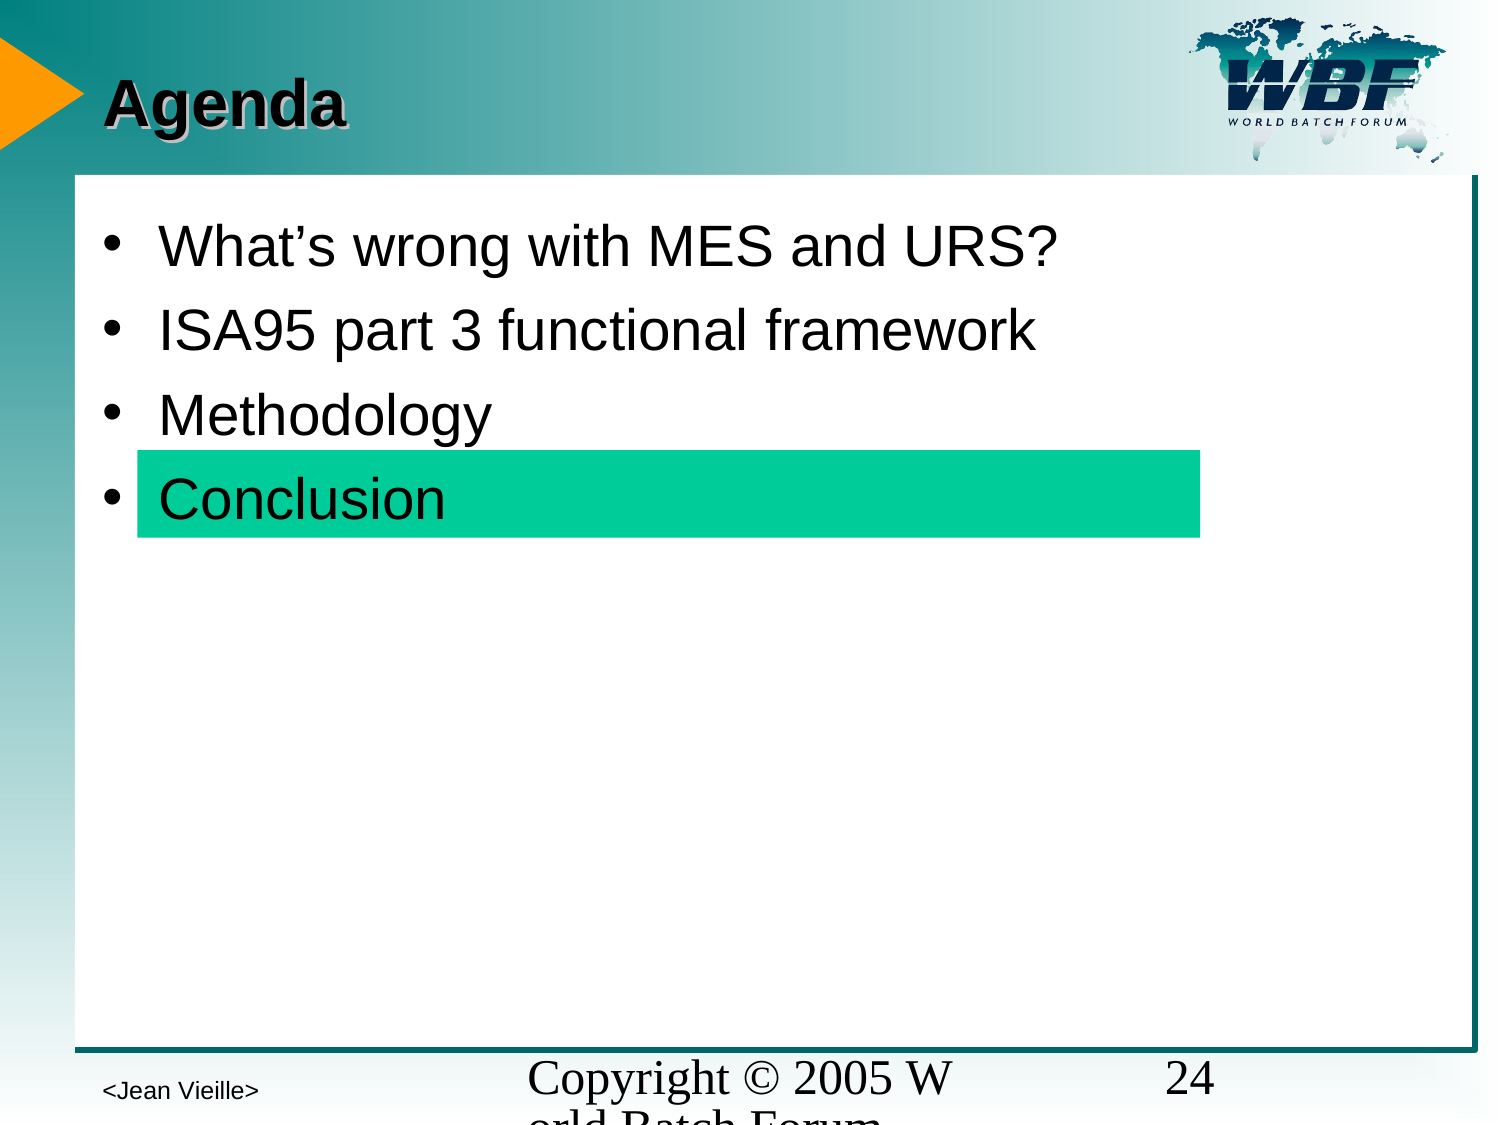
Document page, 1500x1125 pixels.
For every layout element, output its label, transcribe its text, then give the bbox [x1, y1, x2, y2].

list What’s wrong with MES and URS? ISA95 part 3 functional framework Methodology Conclusion [87, 199, 1463, 1038]
picture [0, 0, 1500, 1125]
title Agenda [87, 37, 1188, 163]
picture [630, 1113, 643, 1125]
